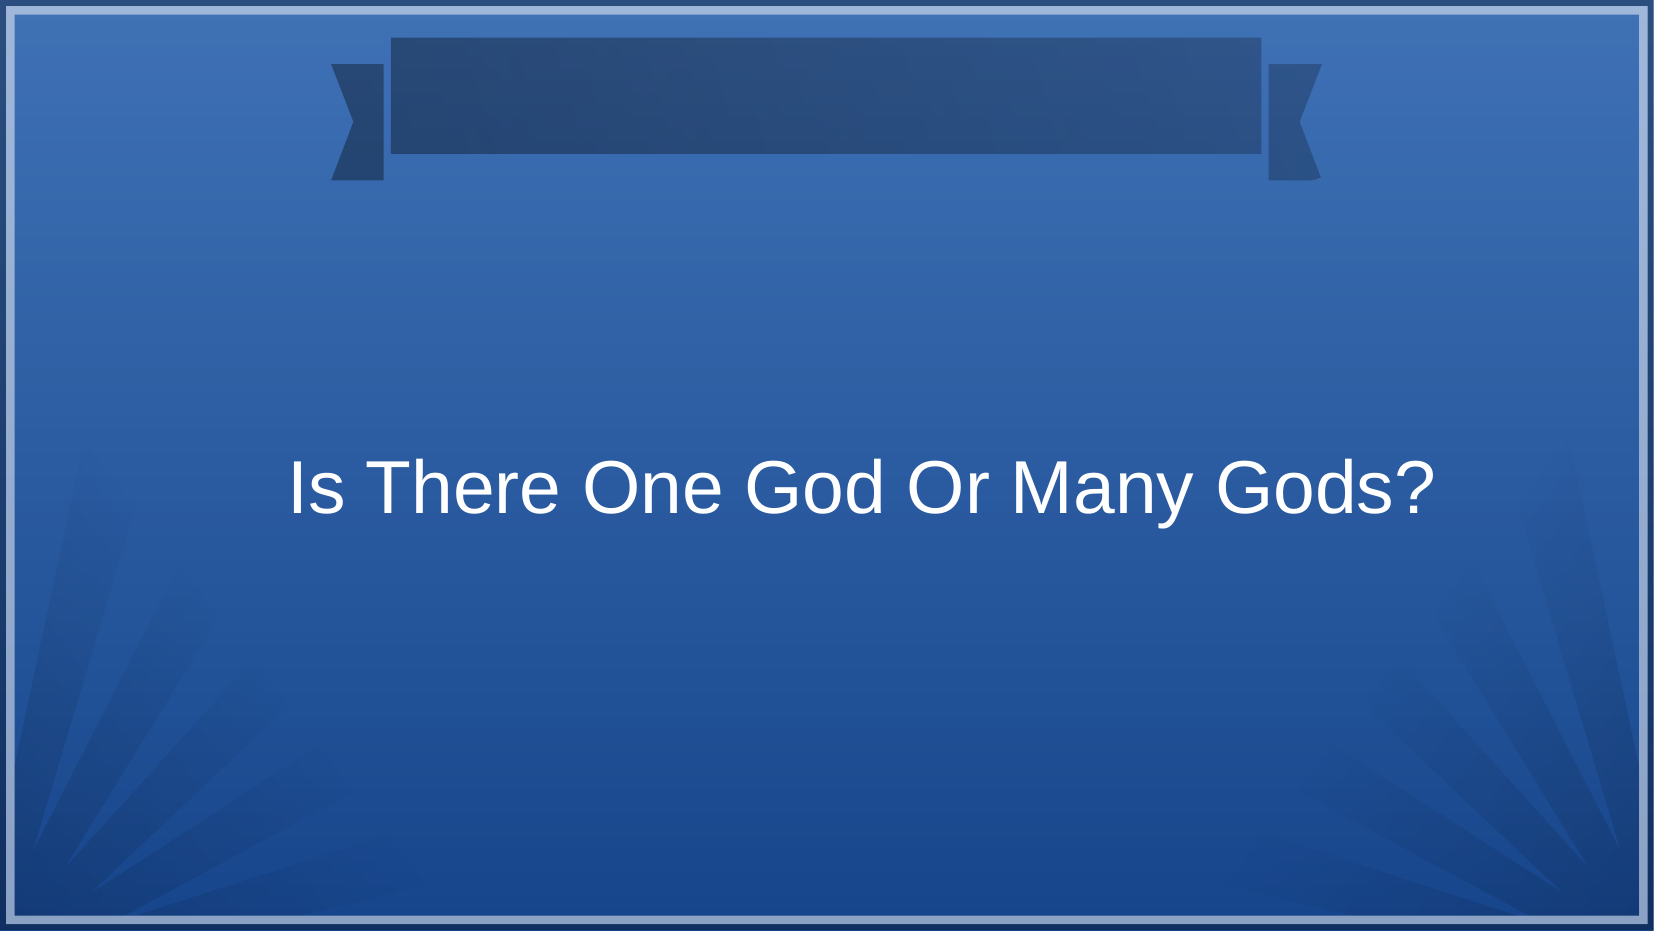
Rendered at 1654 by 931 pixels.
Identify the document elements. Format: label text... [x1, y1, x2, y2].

list Is There One God Or Many Gods? [82, 217, 1571, 758]
